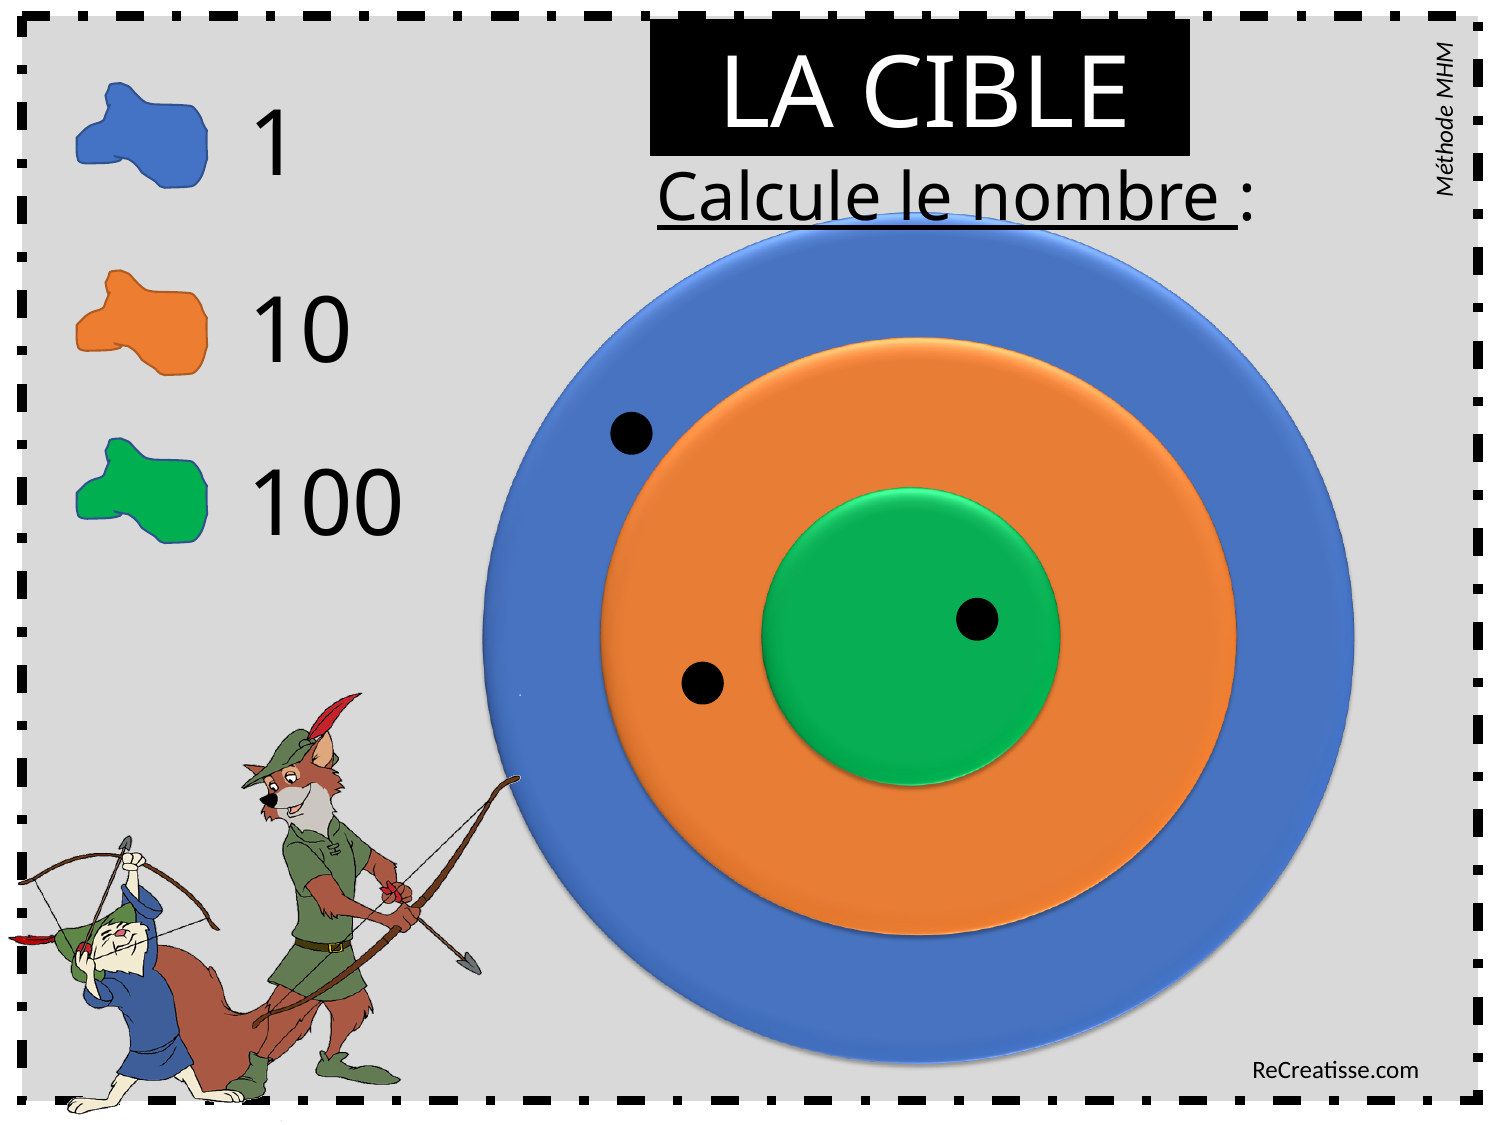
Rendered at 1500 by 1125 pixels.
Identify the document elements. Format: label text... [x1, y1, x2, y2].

text_box [957, 598, 998, 640]
text_box LA CIBLE [651, 20, 1189, 155]
text_box ReCreatisse.com [1237, 1046, 1435, 1092]
text_box 100 [233, 436, 421, 561]
text_box [22, 16, 1478, 1101]
text_box [611, 412, 652, 454]
picture [0, 208, 1361, 1121]
text_box 1 [233, 76, 316, 201]
text_box Calcule le nombre : [642, 146, 1271, 241]
text_box [682, 662, 723, 704]
text_box Méthode MHM [1420, 27, 1465, 212]
text_box 10 [233, 263, 369, 388]
